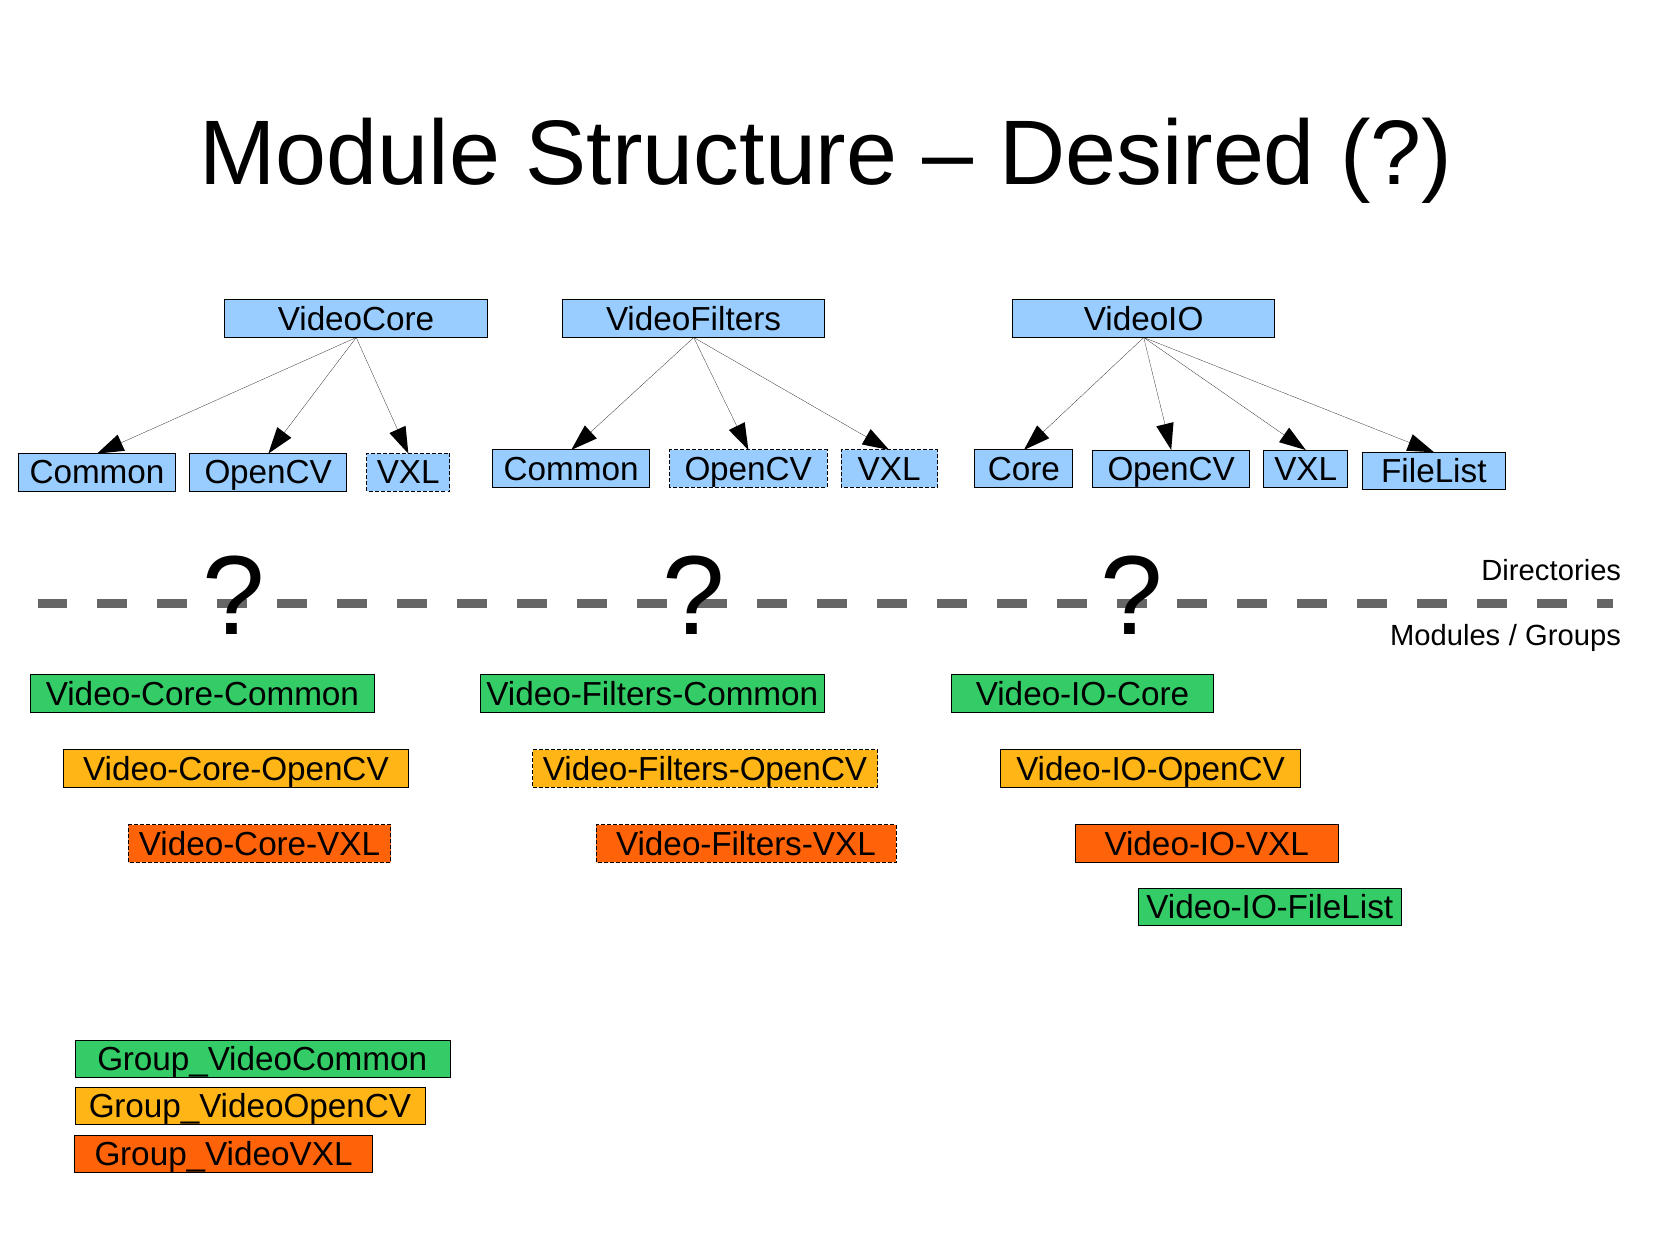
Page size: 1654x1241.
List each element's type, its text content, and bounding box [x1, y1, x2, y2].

text_box VXL [1263, 450, 1348, 488]
text_box Directories [1298, 546, 1637, 595]
text_box VideoCore [224, 299, 488, 338]
text_box Common [18, 453, 176, 492]
text_box Video-Filters-VXL [596, 824, 897, 863]
text_box Video-Filters-OpenCV [532, 749, 878, 788]
text_box Group_VideoCommon [75, 1040, 451, 1078]
text_box ? [187, 525, 338, 666]
text_box Video-Core-Common [30, 674, 375, 713]
text_box Video-IO-OpenCV [1000, 749, 1301, 788]
text_box FileList [1362, 452, 1506, 490]
text_box Modules / Groups [1298, 611, 1637, 660]
text_box ? [1085, 525, 1236, 666]
text_box OpenCV [189, 453, 347, 492]
text_box Video-Core-OpenCV [63, 749, 409, 788]
text_box OpenCV [669, 449, 828, 488]
text_box VXL [366, 453, 450, 492]
title Module Structure – Desired (?) [82, 49, 1571, 257]
text_box Core [974, 449, 1073, 488]
text_box Video-Core-VXL [128, 824, 391, 863]
text_box Video-Filters-Common [480, 674, 825, 713]
text_box Video-IO-VXL [1075, 824, 1339, 863]
text_box Group_VideoOpenCV [75, 1087, 426, 1125]
text_box Video-IO-Core [951, 674, 1214, 713]
text_box VXL [841, 449, 938, 488]
text_box ? [648, 525, 799, 666]
text_box Group_VideoVXL [74, 1135, 373, 1173]
text_box VideoFilters [562, 299, 825, 338]
text_box OpenCV [1092, 450, 1250, 488]
text_box VideoIO [1012, 299, 1275, 338]
text_box Video-IO-FileList [1138, 888, 1402, 926]
